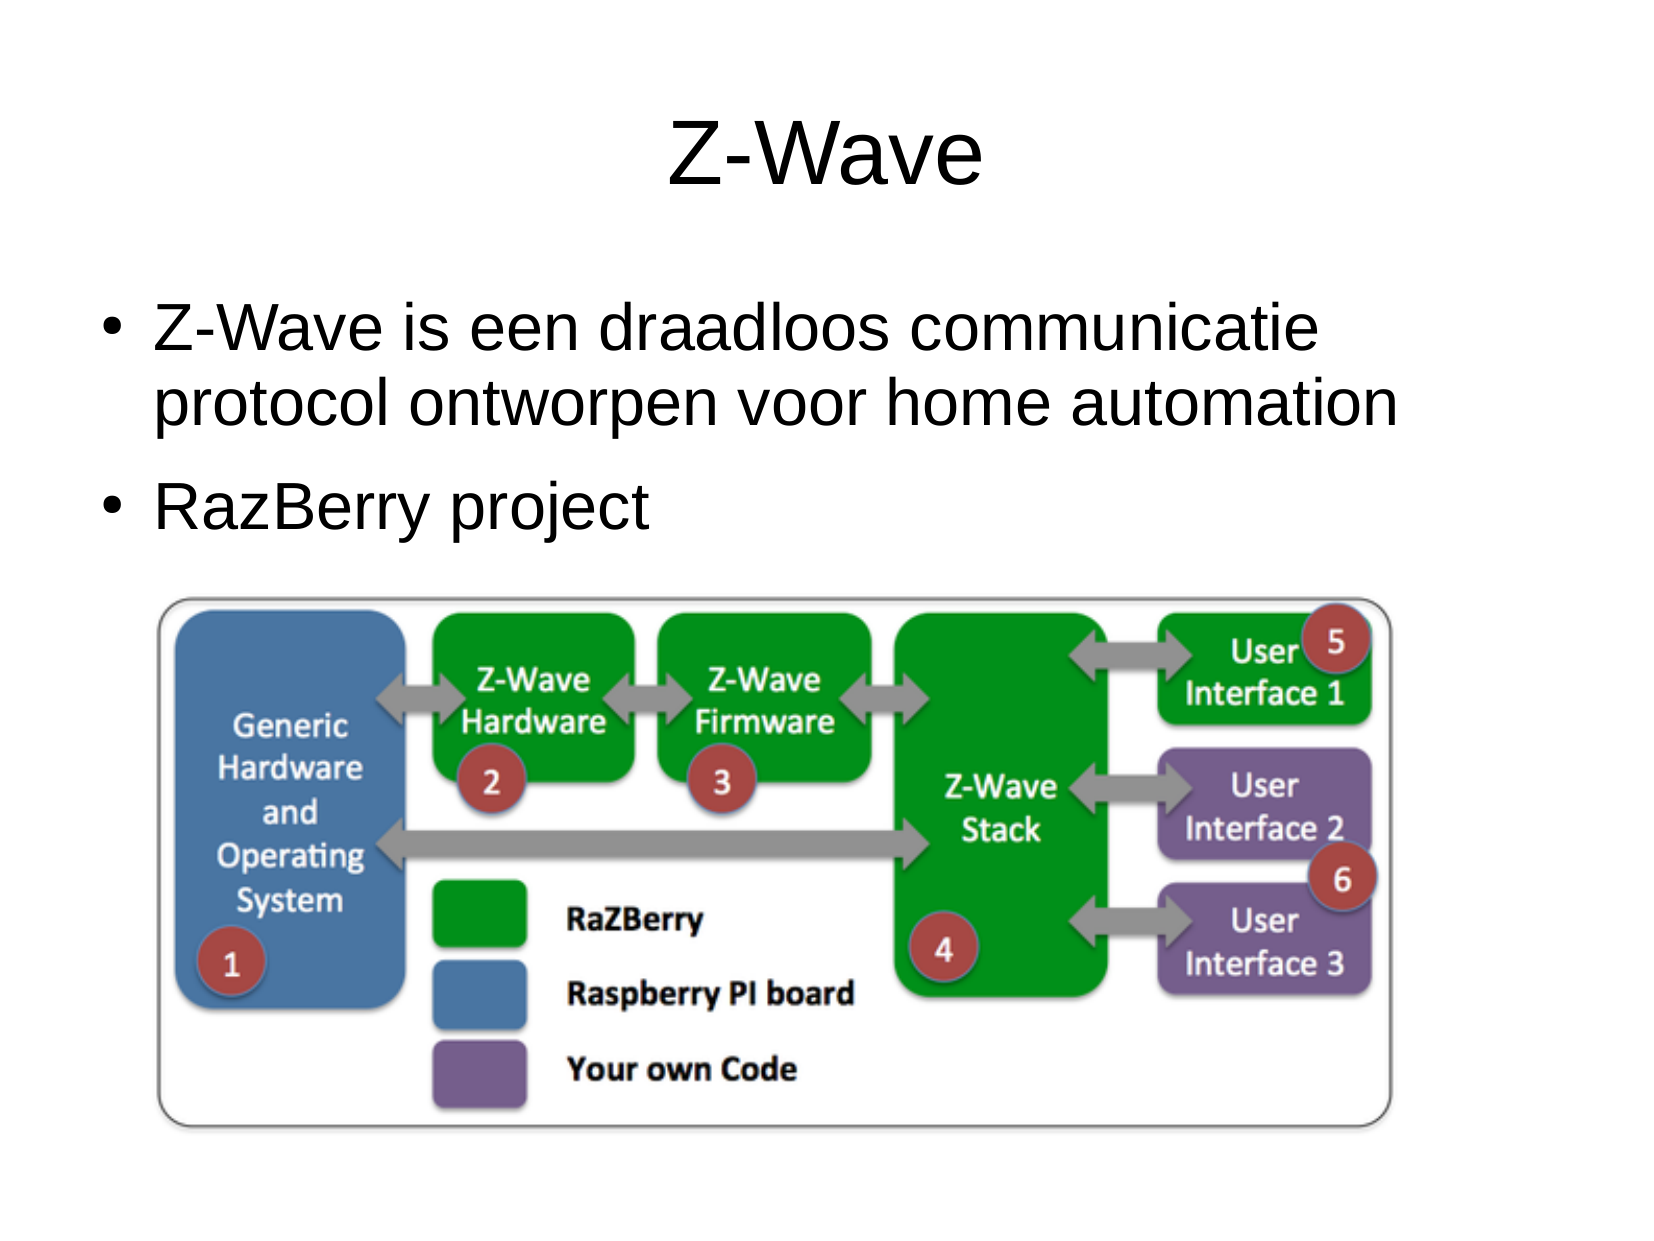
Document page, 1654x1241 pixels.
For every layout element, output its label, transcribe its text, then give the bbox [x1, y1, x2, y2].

picture [151, 593, 1402, 1142]
list Z-Wave is een draadloos communicatie protocol ontworpen voor home automation RazBerry project [82, 290, 1538, 1010]
title Z-Wave [82, 49, 1571, 257]
